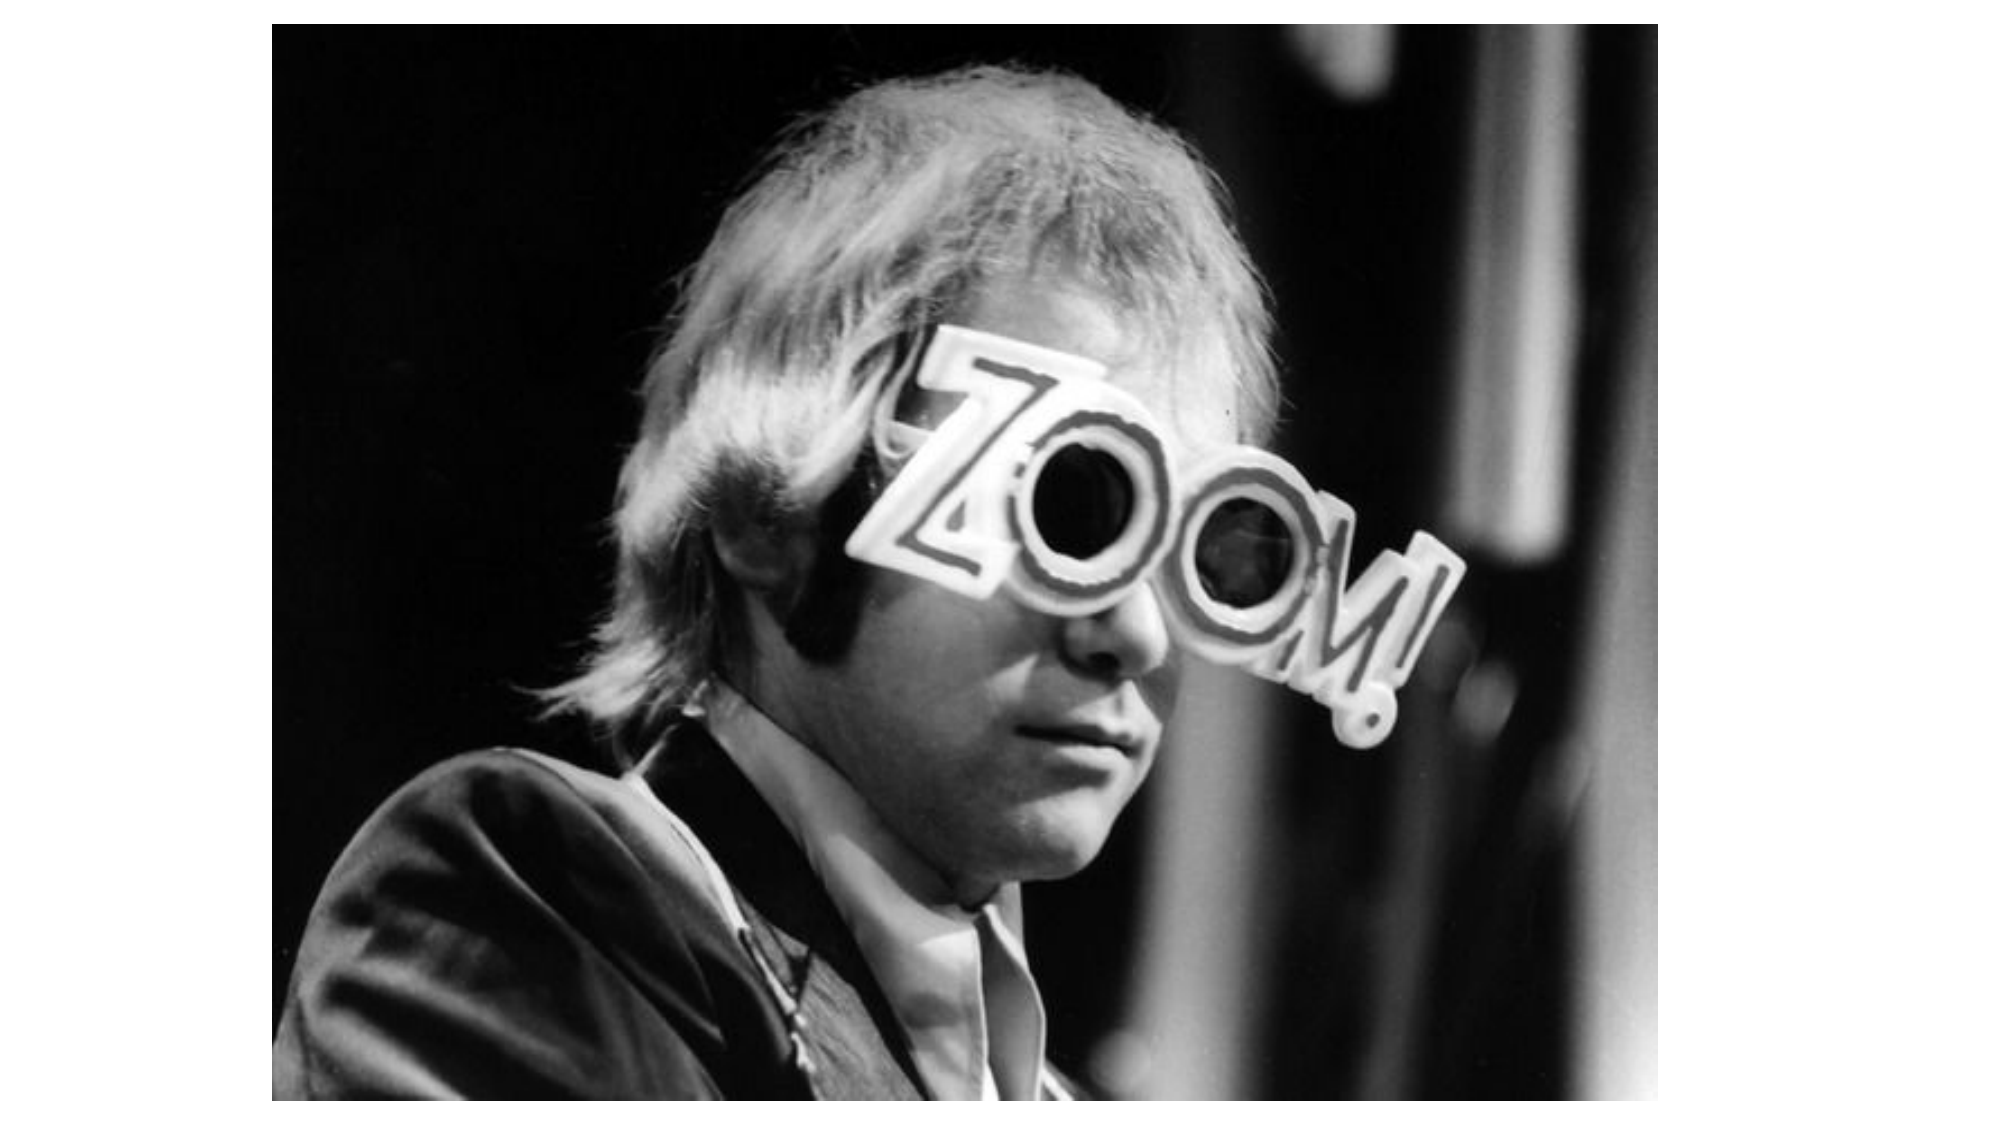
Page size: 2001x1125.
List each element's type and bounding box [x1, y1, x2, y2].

picture [272, 24, 1658, 1101]
